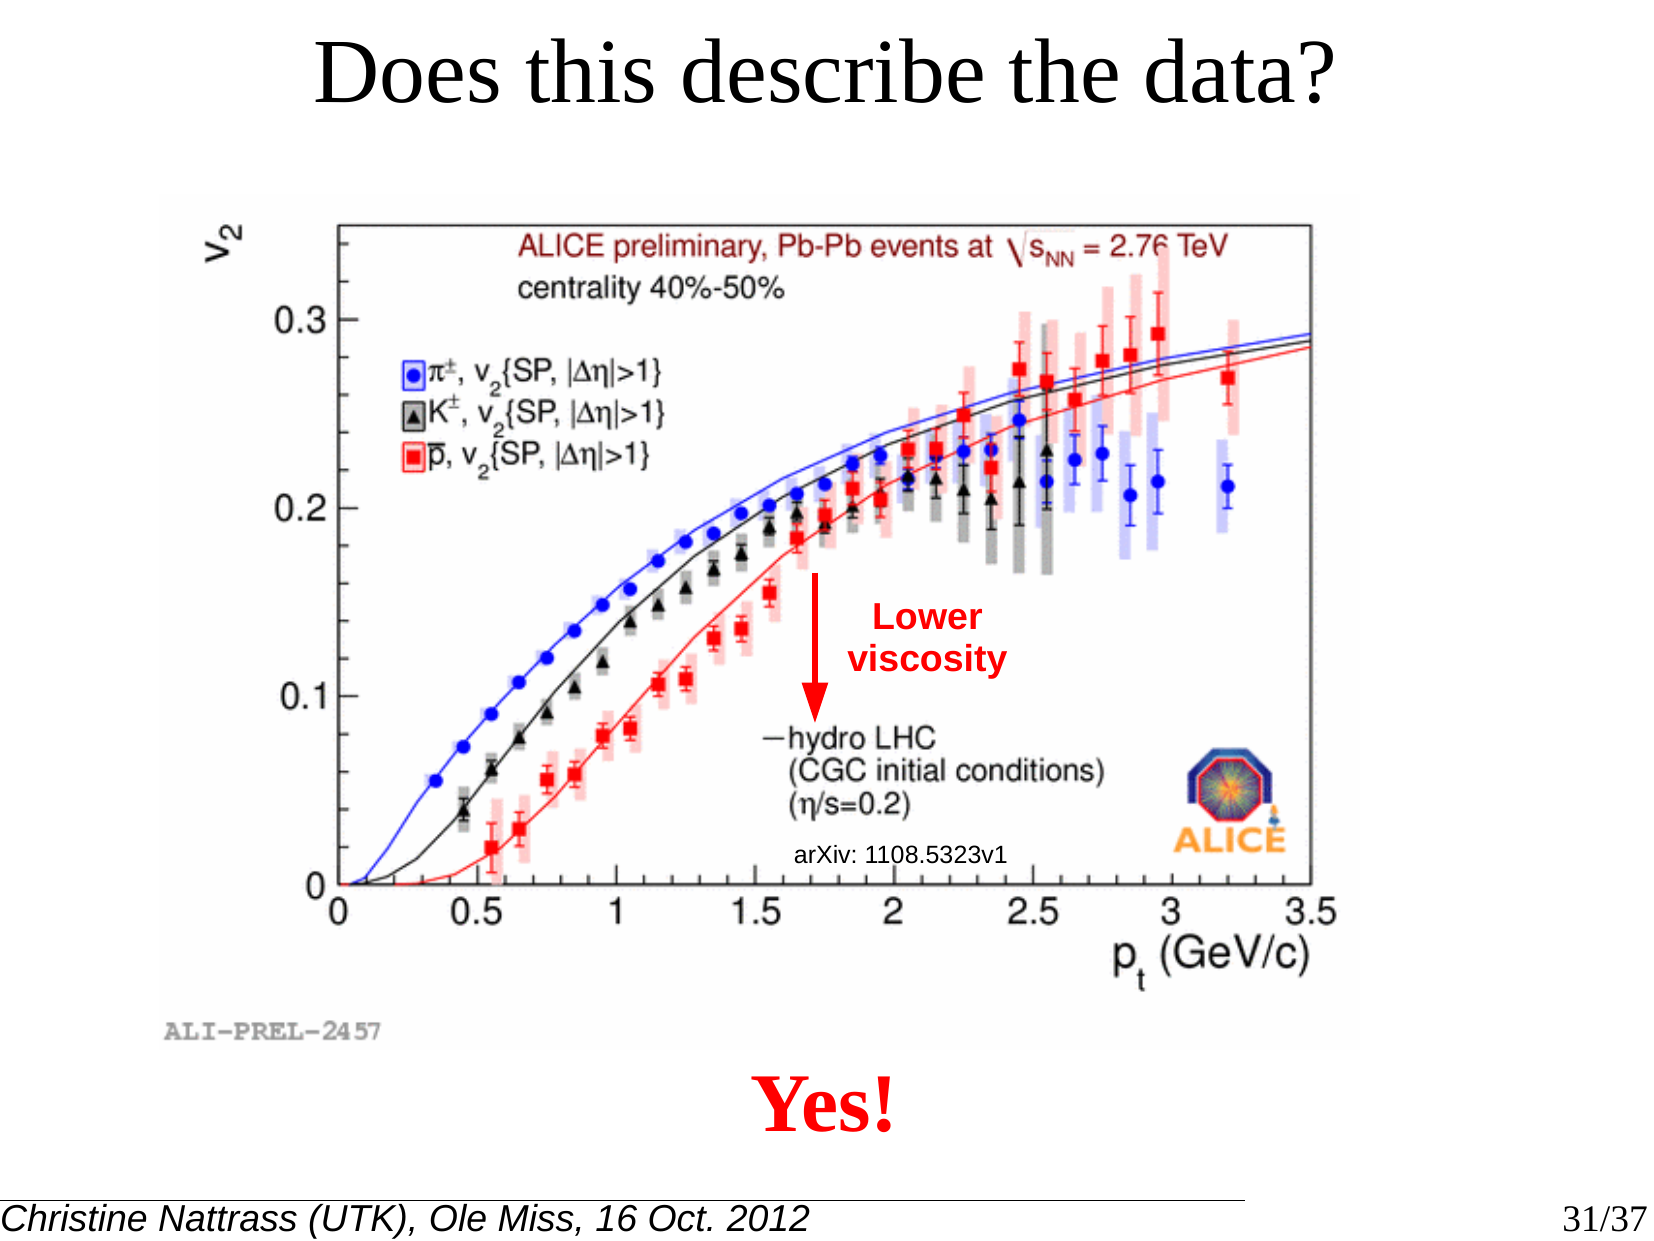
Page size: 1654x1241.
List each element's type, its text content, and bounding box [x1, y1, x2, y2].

title Does this describe the data? [82, 2, 1571, 141]
text_box Yes! [374, 1050, 1275, 1158]
text_box Lower viscosity [814, 588, 1040, 688]
text_box arXiv: 1108.5323v1 [779, 833, 1142, 877]
picture [159, 194, 1360, 1050]
